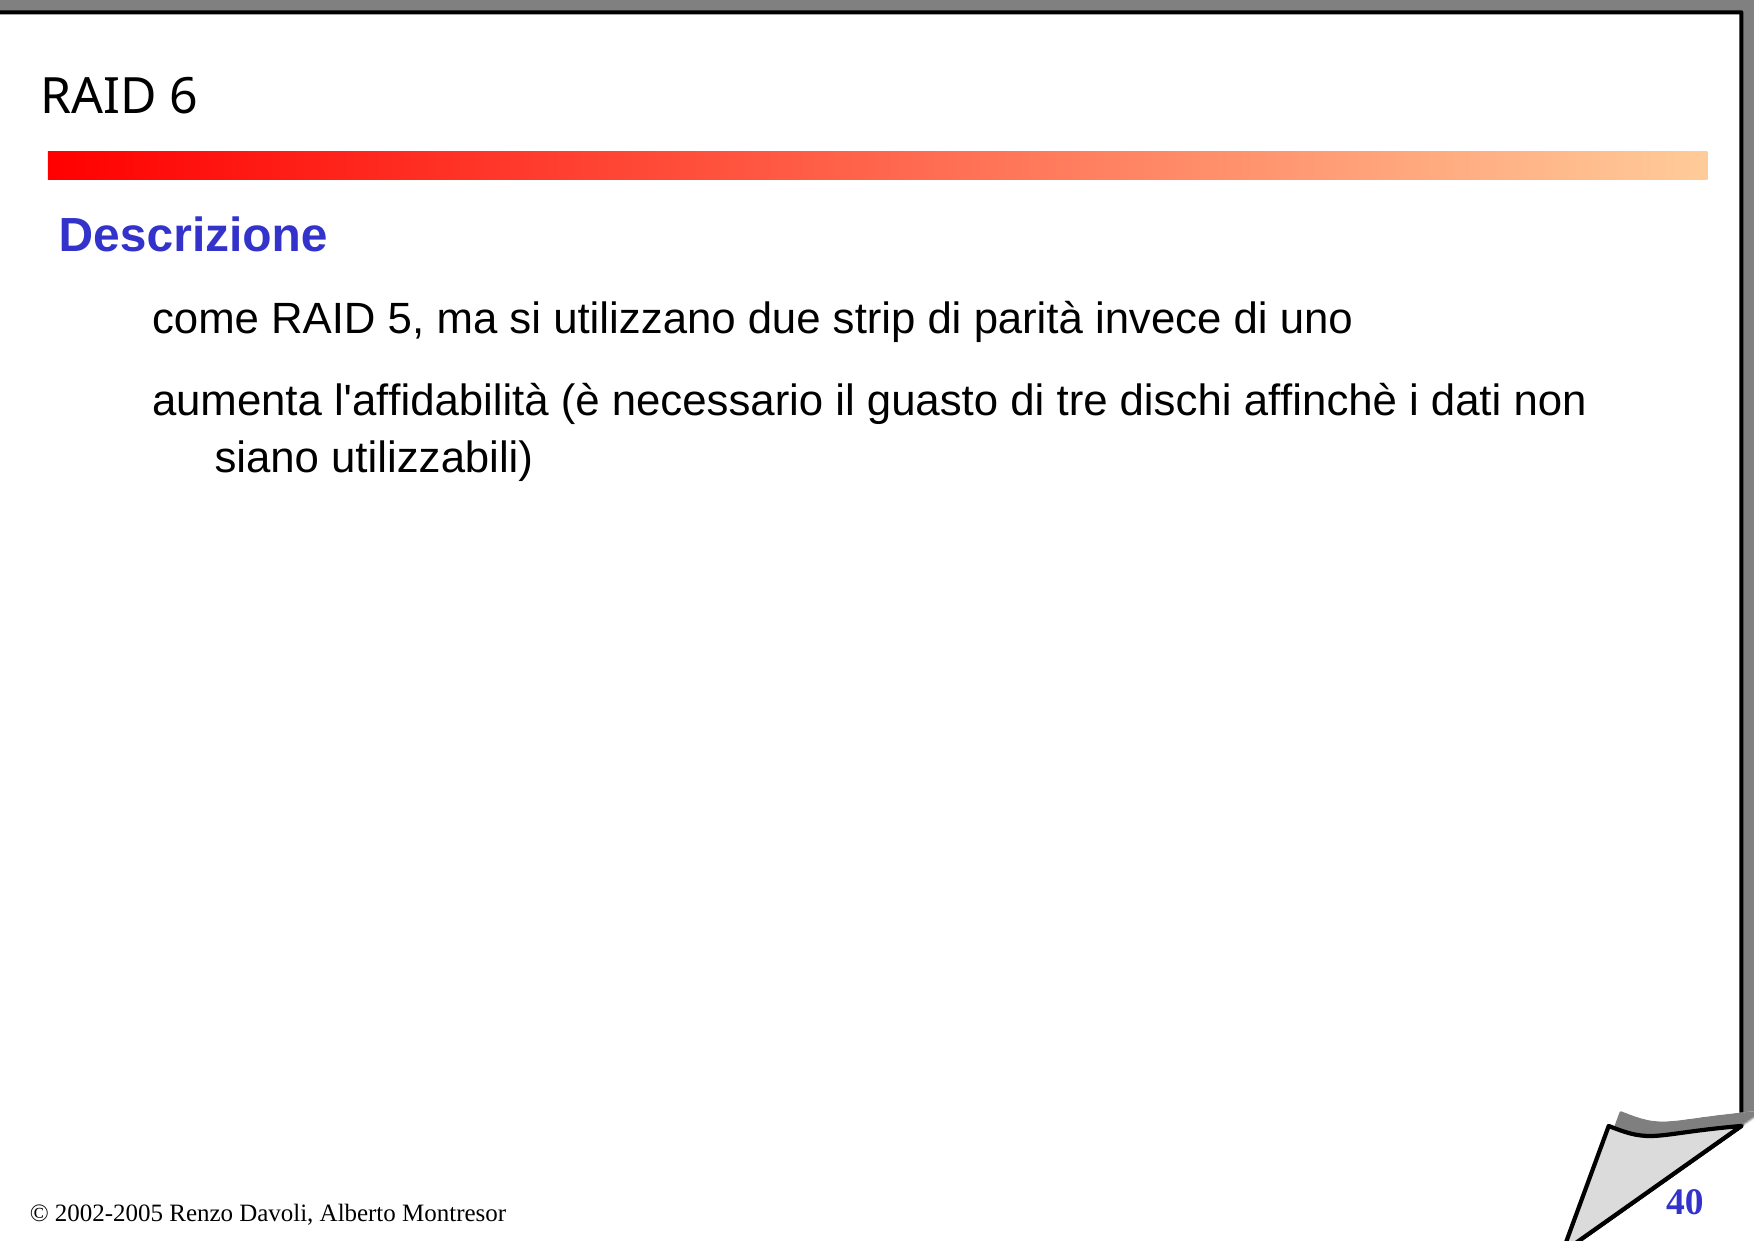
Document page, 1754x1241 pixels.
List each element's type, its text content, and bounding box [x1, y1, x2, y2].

title RAID 6 [40, 49, 1714, 144]
text_box 14 [750, 152, 754, 179]
list Descrizione come RAID 5, ma si utilizzano due strip di parità invece di uno aumenta l'affidabilità (è necessario il guasto di tre dischi affinchè i dati non siano utilizzabili) [58, 206, 1696, 815]
